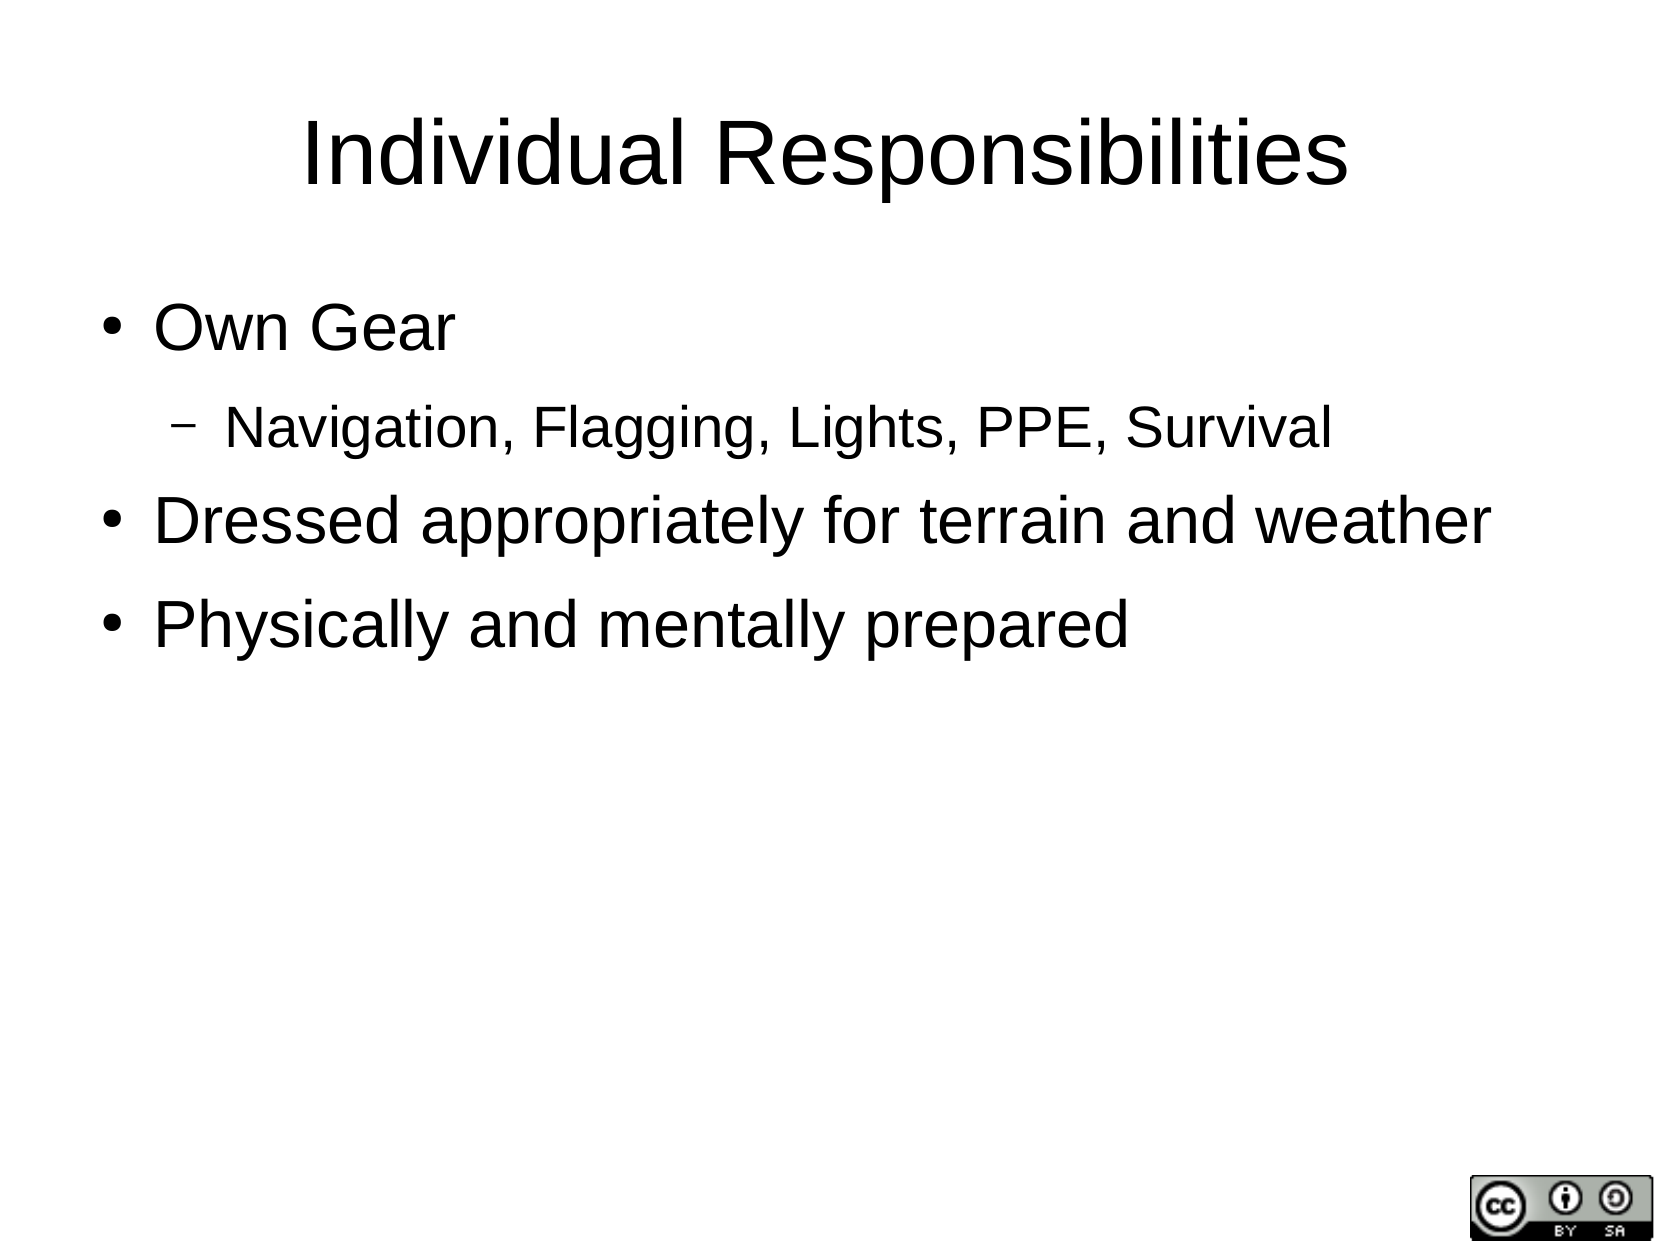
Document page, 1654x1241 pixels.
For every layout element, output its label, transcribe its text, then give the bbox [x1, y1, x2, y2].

title Individual Responsibilities [82, 49, 1571, 257]
picture [1470, 1175, 1654, 1241]
list Own Gear Navigation, Flagging, Lights, PPE, Survival Dressed appropriately for terrain and weather Physically and mentally prepared [82, 290, 1571, 1010]
